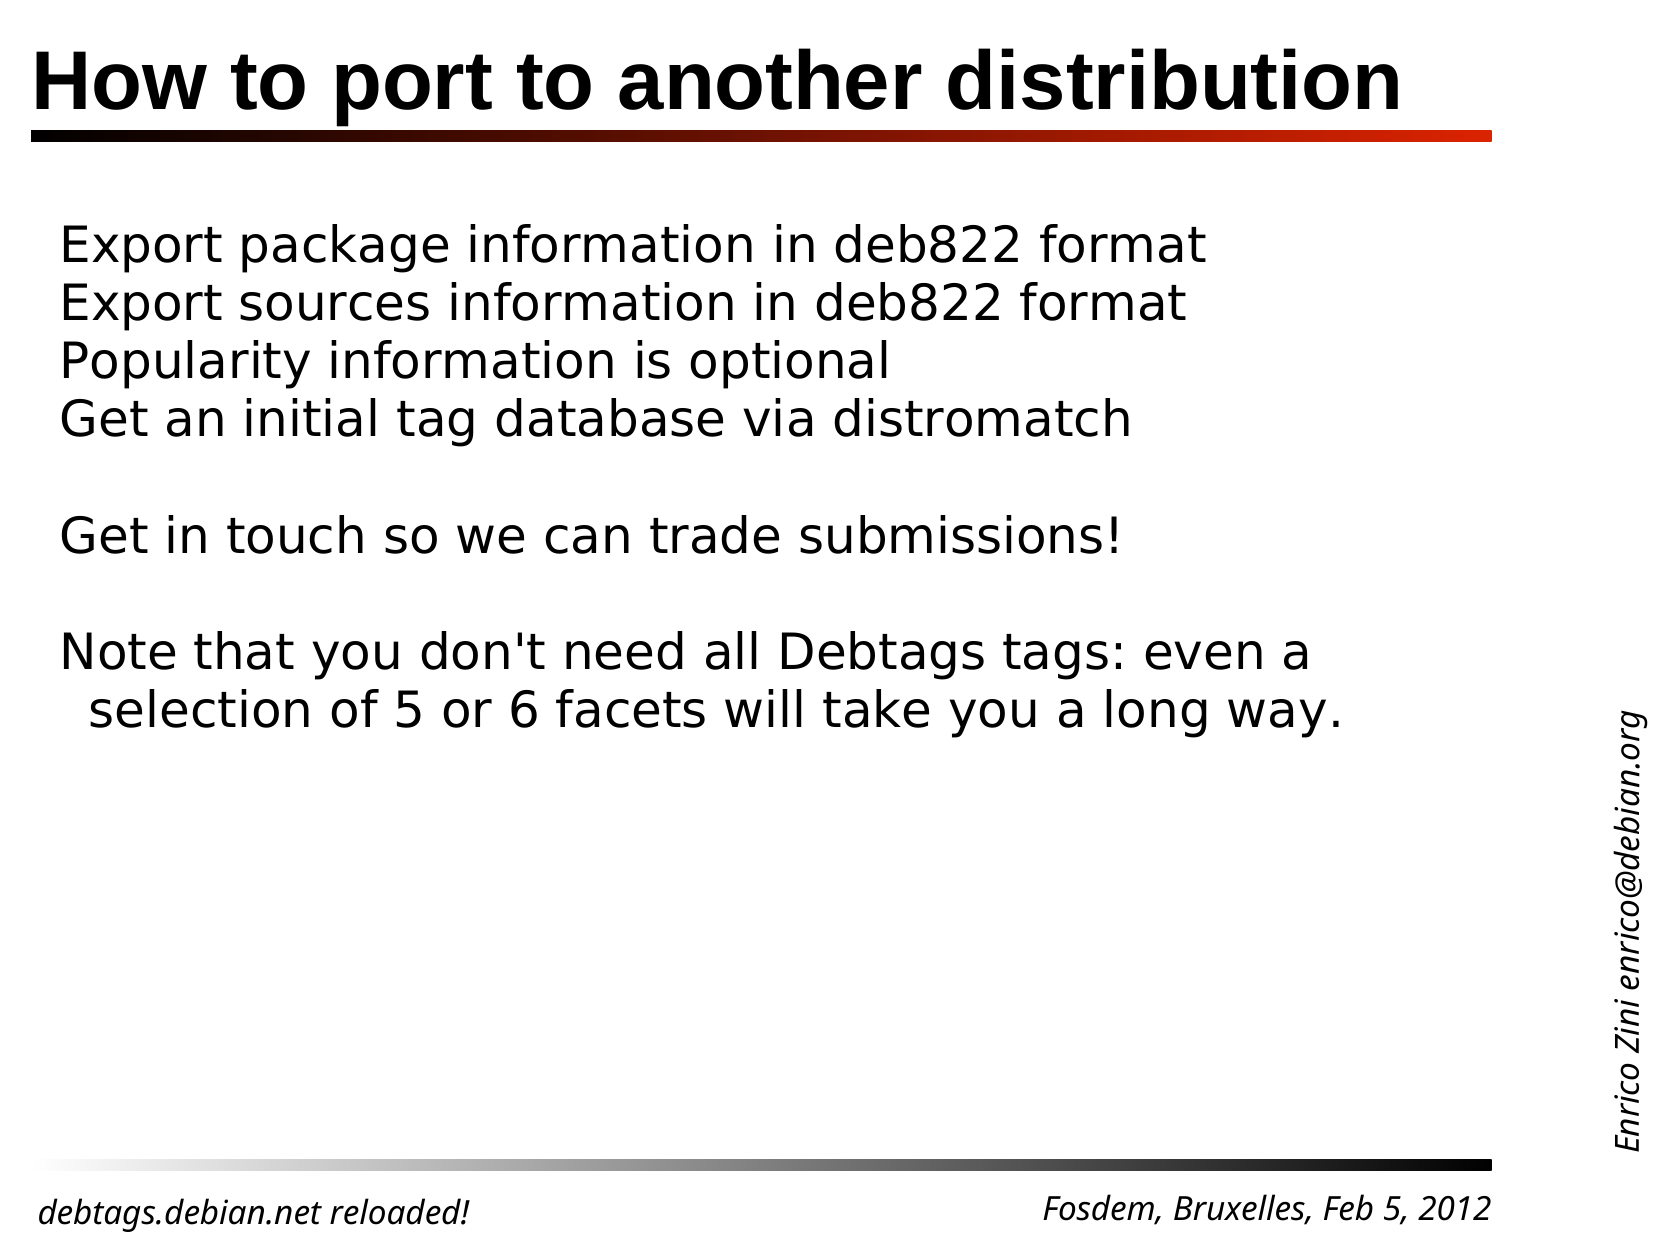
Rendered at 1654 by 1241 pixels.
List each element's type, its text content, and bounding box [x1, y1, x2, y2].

text_box Export package information in deb822 format Export sources information in deb822 format Popularity information is optional Get an initial tag database via distromatch Get in touch so we can trade submissions! Note that you don't need all Debtags tags: even a selection of 5 or 6 facets will take you a long way. [30, 215, 1507, 1089]
text_box How to port to another distribution [31, 34, 1438, 168]
